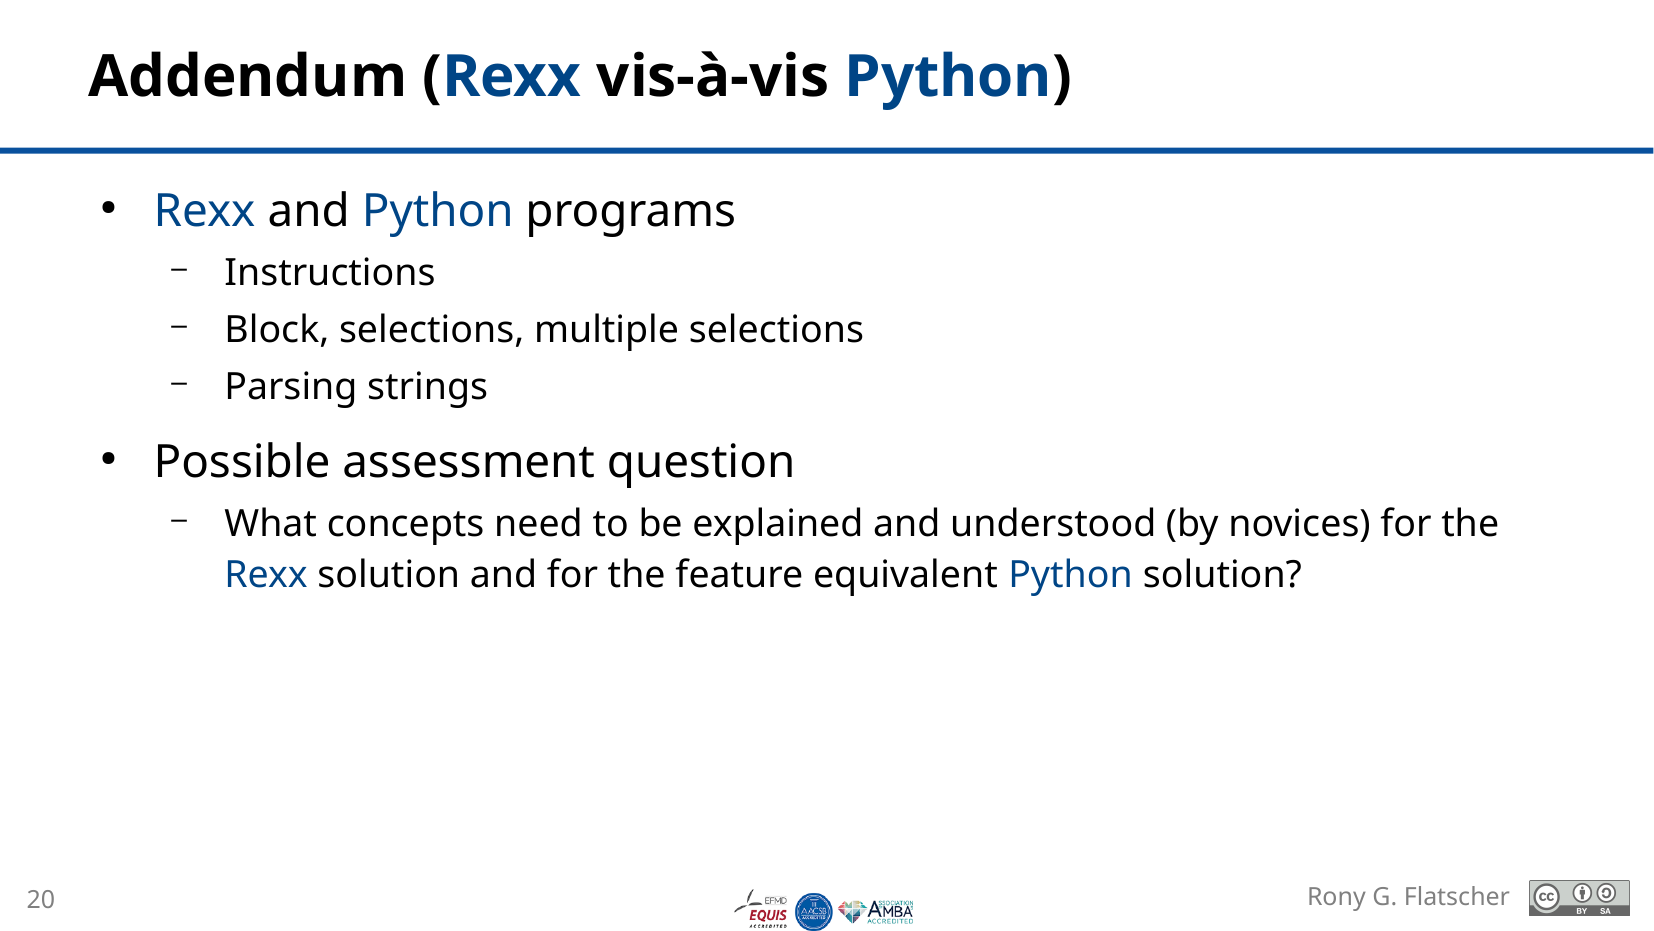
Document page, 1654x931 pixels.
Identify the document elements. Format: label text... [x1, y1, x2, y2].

list Rexx and Python programs Instructions Block, selections, multiple selections Parsing strings Possible assessment question What concepts need to be explained and understood (by novices) for the Rexx solution and for the feature equivalent Python solution? [82, 177, 1579, 857]
picture [734, 889, 913, 931]
title Addendum (Rexx vis-à-vis Python) [29, 0, 1654, 148]
